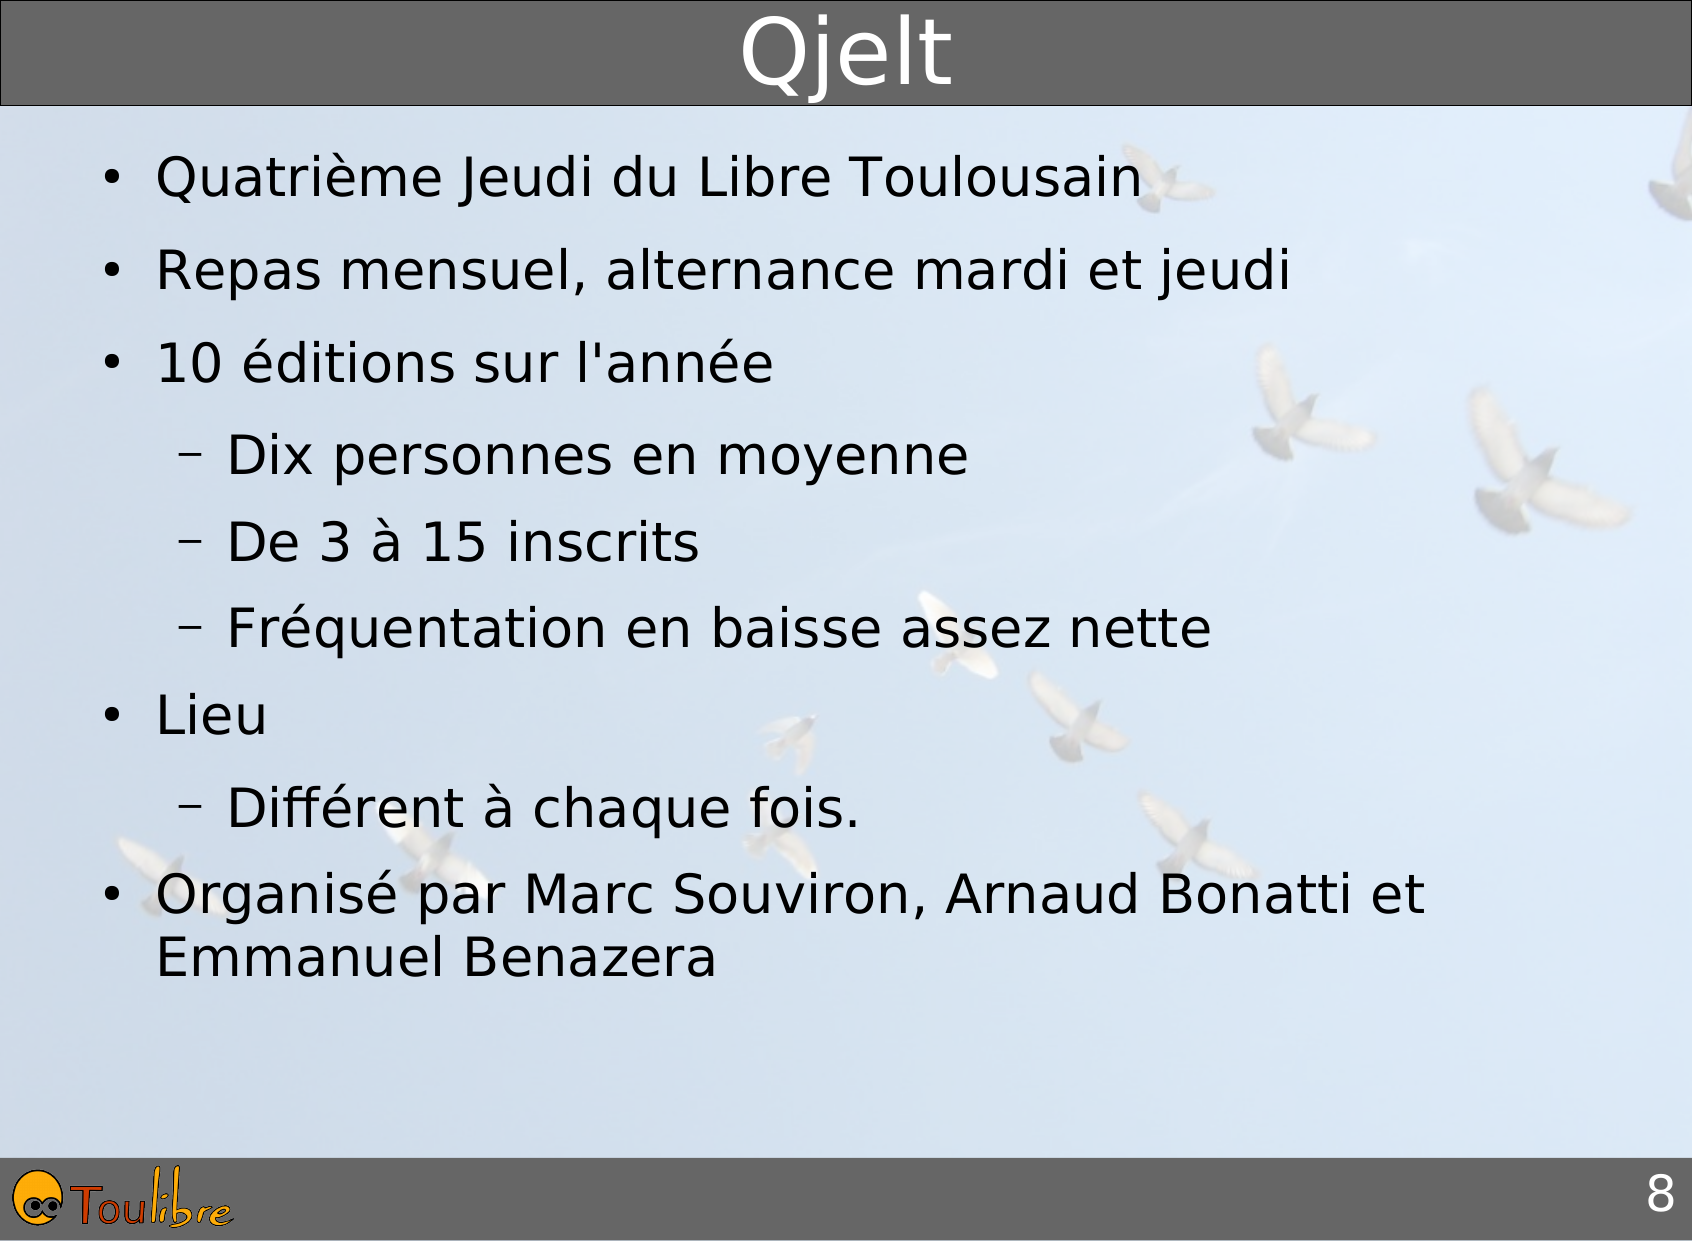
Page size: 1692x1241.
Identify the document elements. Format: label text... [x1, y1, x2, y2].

picture [12, 1165, 234, 1228]
list Quatrième Jeudi du Libre Toulousain Repas mensuel, alternance mardi et jeudi 10 éditions sur l'année Dix personnes en moyenne De 3 à 15 inscrits Fréquentation en baisse assez nette Lieu Différent à chaque fois. Organisé par Marc Souviron, Arnaud Bonatti et Emmanuel Benazera [84, 146, 1608, 1095]
title Qjelt [0, 0, 1692, 107]
